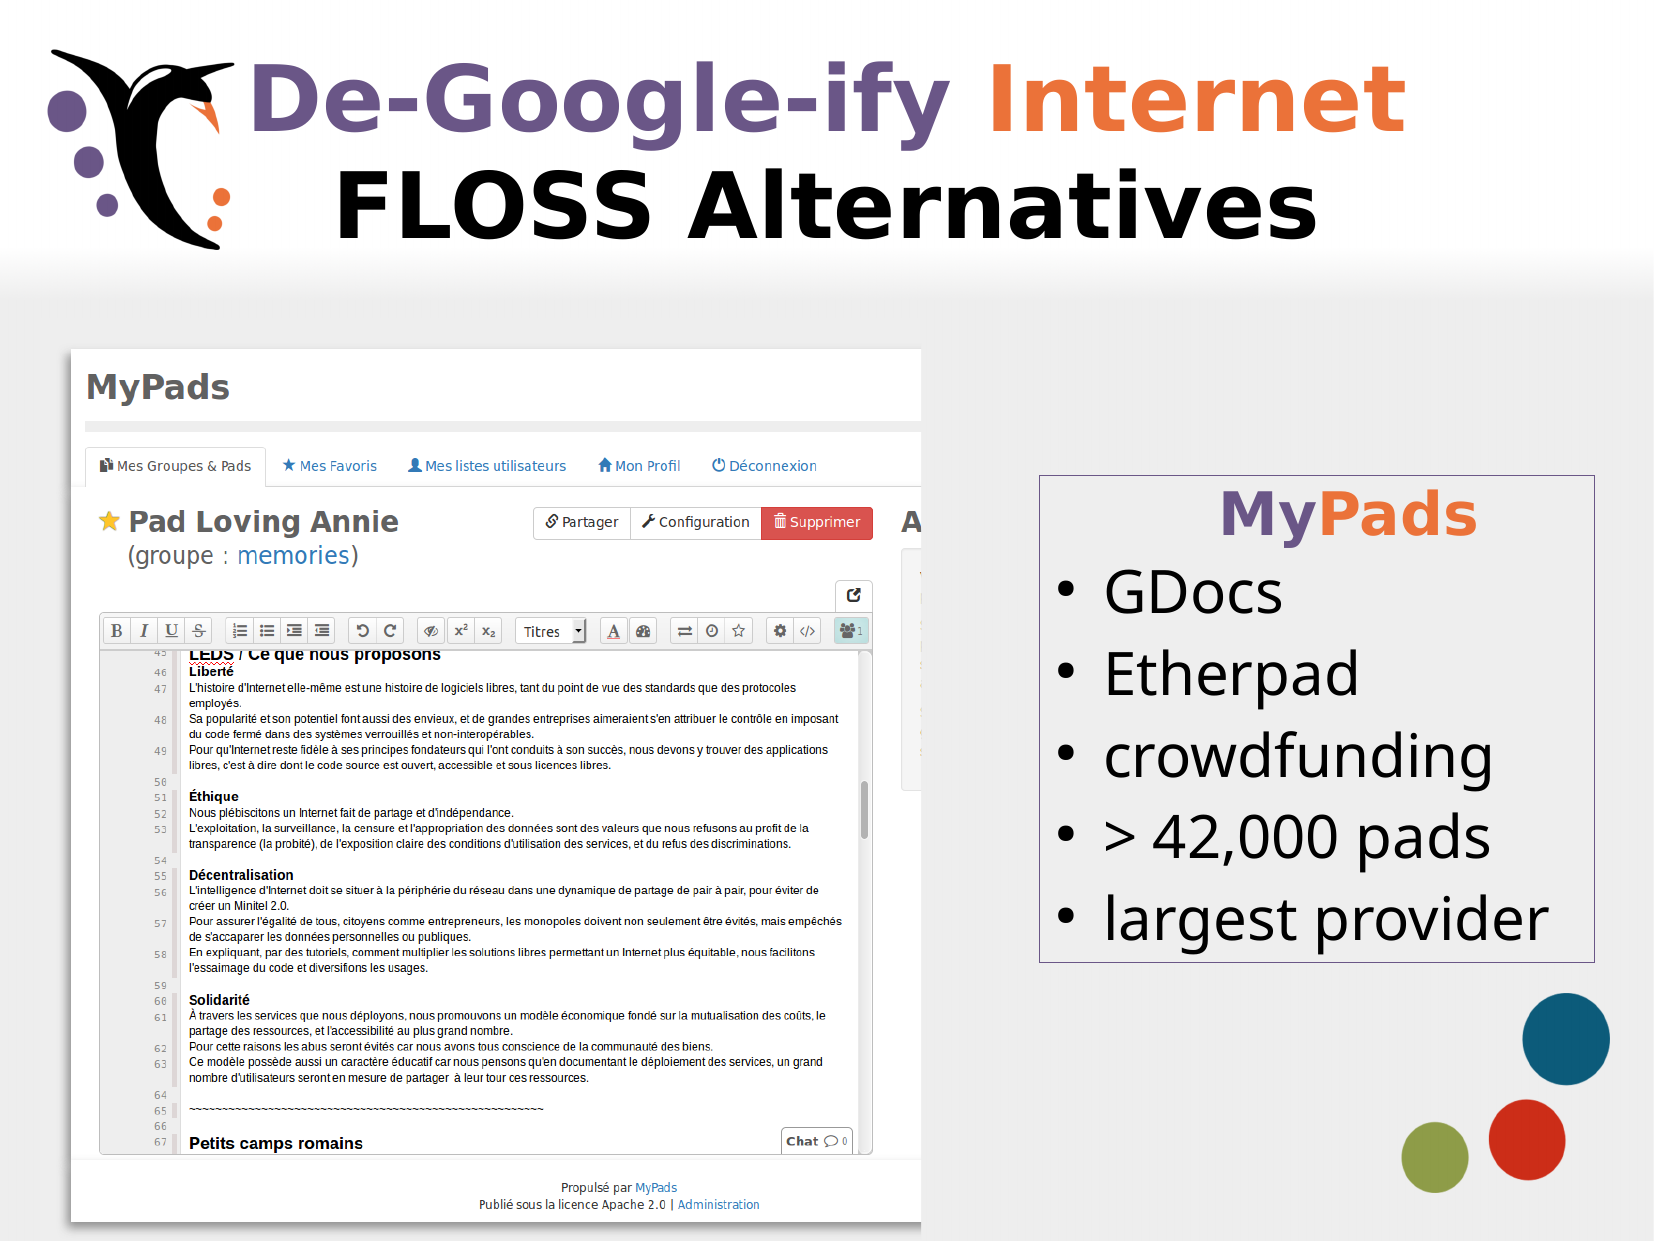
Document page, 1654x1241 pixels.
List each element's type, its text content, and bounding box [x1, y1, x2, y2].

list MyPads GDocs Etherpad crowdfunding > 42,000 pads largest provider [1039, 475, 1595, 963]
picture [0, 0, 1654, 1241]
title De-Google-ify Internet FLOSS Alternatives [82, 45, 1571, 261]
